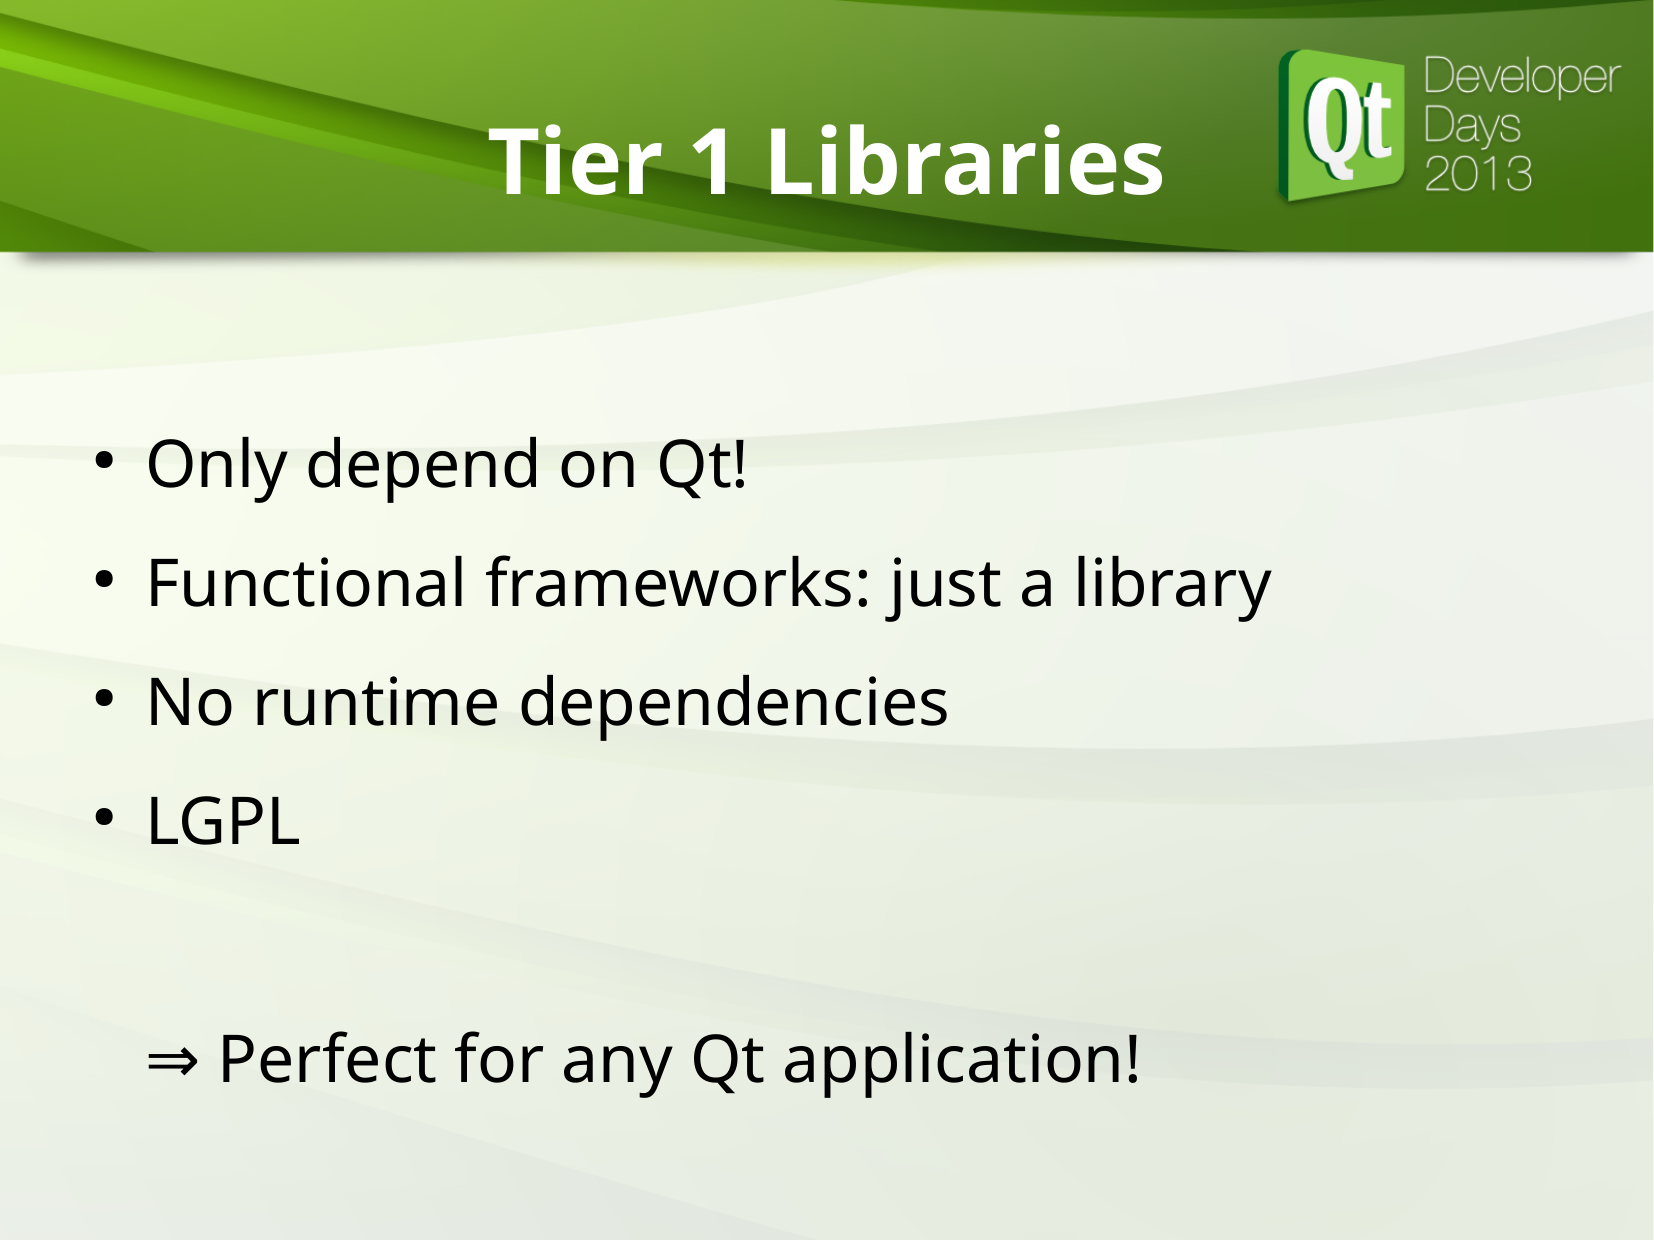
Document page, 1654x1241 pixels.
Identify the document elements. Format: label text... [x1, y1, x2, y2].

list Only depend on Qt! Functional frameworks: just a library No runtime dependencies LGPL ⇒ Perfect for any Qt application! [75, 297, 1576, 1111]
title Tier 1 Libraries [82, 55, 1571, 263]
picture [0, 0, 1654, 1240]
